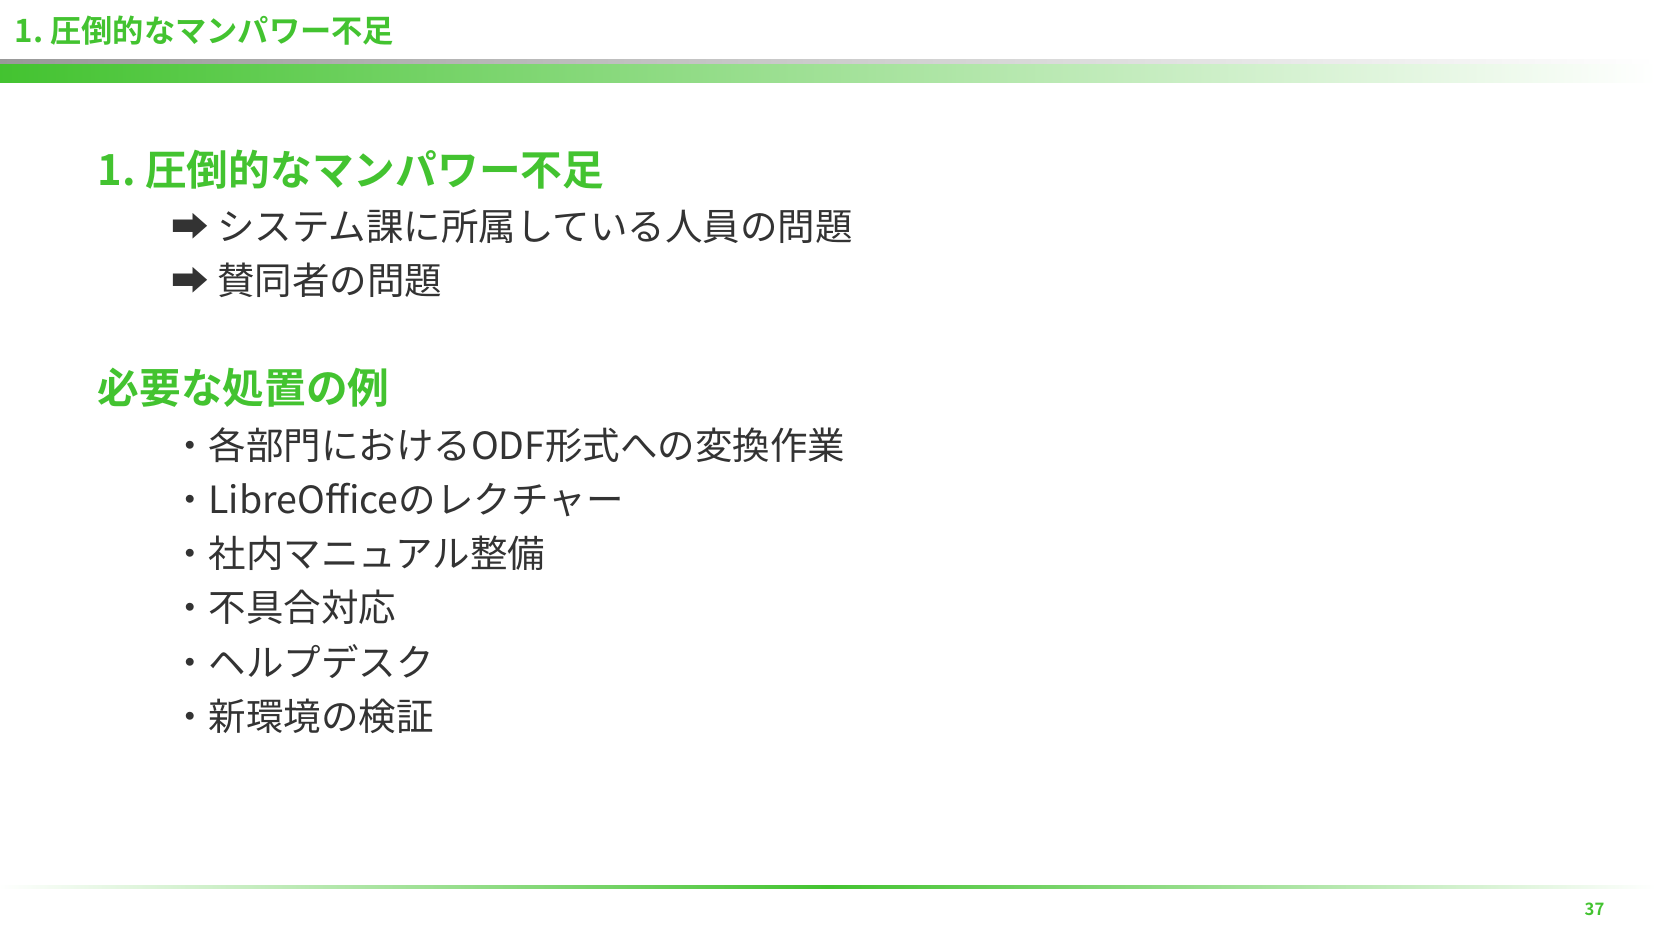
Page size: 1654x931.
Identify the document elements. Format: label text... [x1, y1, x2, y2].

text_box [0, 59, 1654, 83]
text_box [0, 885, 1654, 889]
text_box 1. 圧倒的なマンパワー不足 ➡ システム課に所属している人員の問題 ➡ 賛同者の問題 [82, 129, 1459, 313]
text_box 必要な処置の例 ・各部門におけるODF形式への変換作業 ・LibreOfficeのレクチャー ・社内マニュアル整備 ・不具合対応 ・ヘルプデスク ・新環境の検証 [82, 347, 1459, 749]
text_box 1. 圧倒的なマンパワー不足 [0, 0, 1376, 59]
text_box <番号> [1535, 888, 1654, 928]
